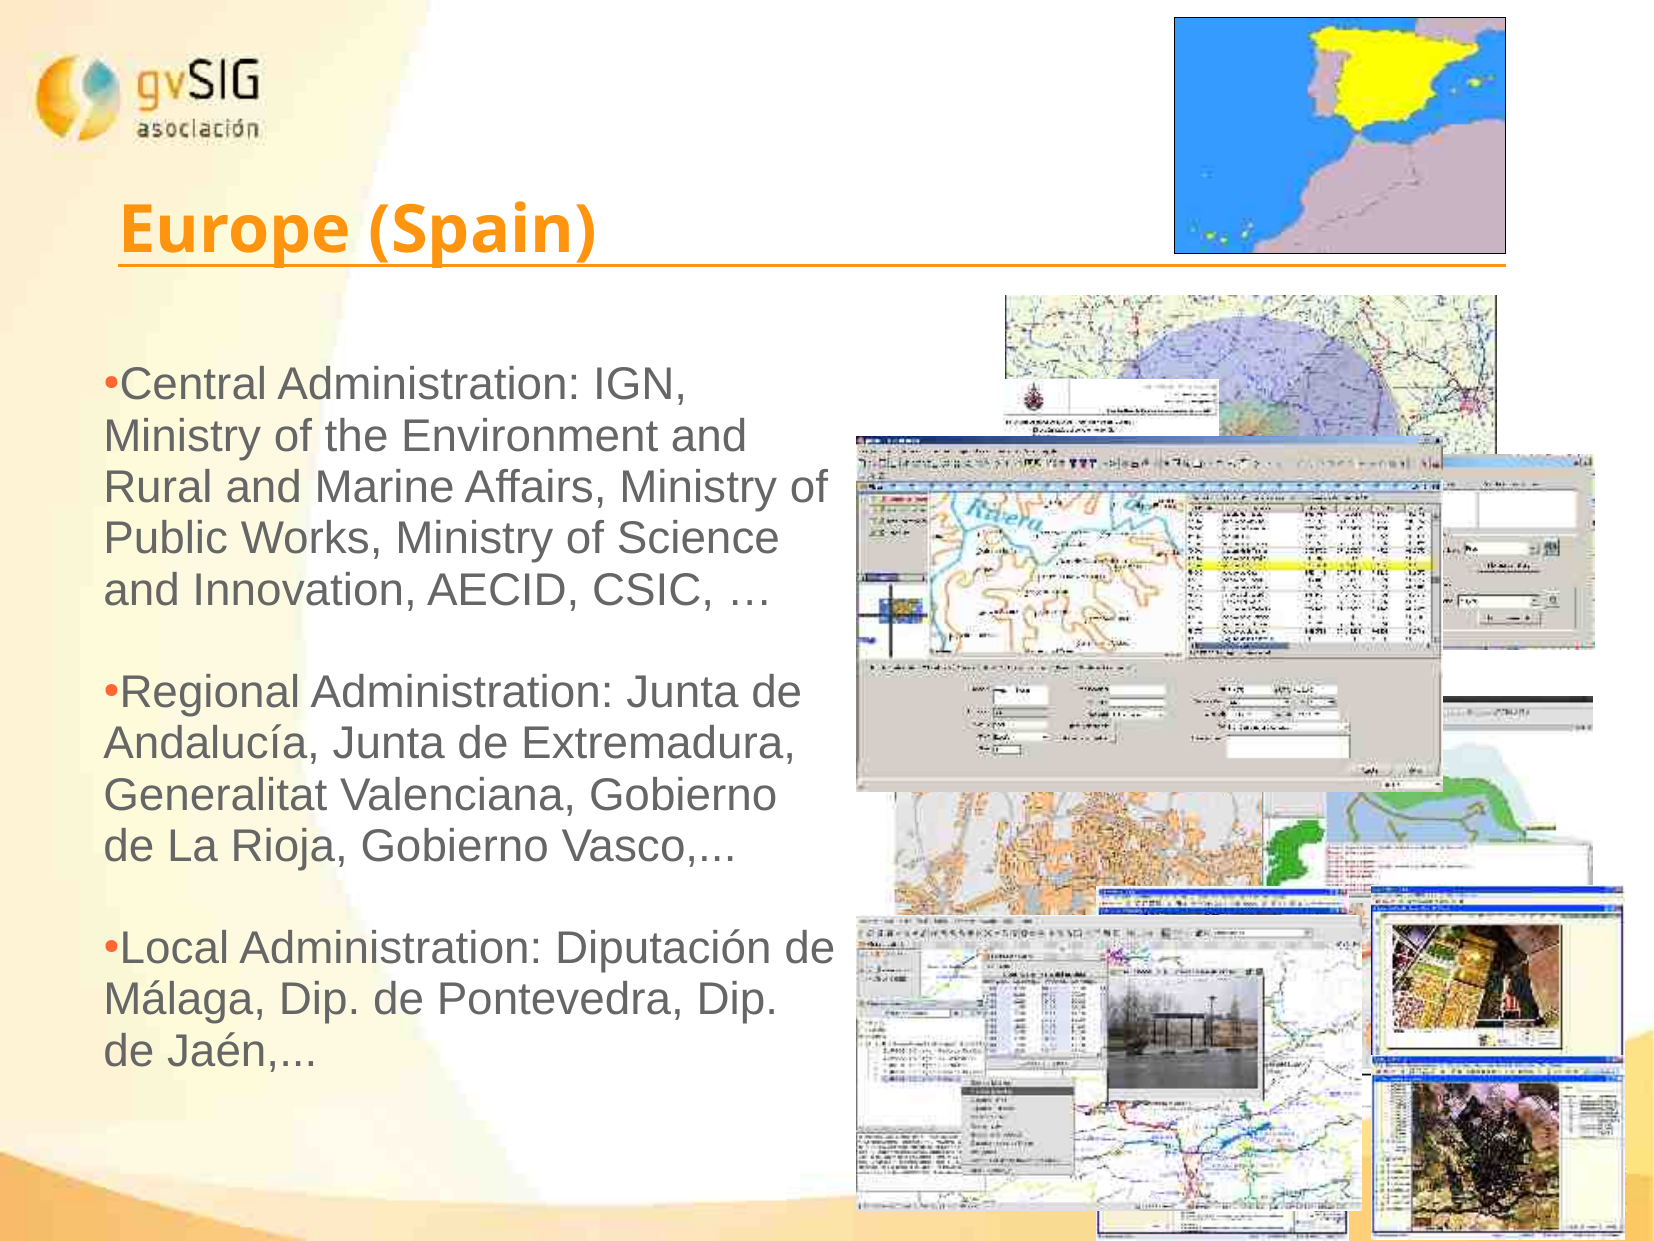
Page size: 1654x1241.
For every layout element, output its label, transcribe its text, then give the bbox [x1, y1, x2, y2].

title Europe (Spain) [118, 177, 1607, 276]
picture [0, 0, 1654, 1241]
text_box Central Administration: IGN, Ministry of the Environment and Rural and Marine Affairs, Ministry of Public Works, Ministry of Science and Innovation, AECID, CSIC, … Regional Administration: Junta de Andalucía, Junta de Extremadura, Generalitat Valenciana, Gobierno de La Rioja, Gobierno Vasco,... Local Administration: Diputación de Málaga, Dip. de Pontevedra, Dip. de Jaén,... [88, 295, 857, 1152]
